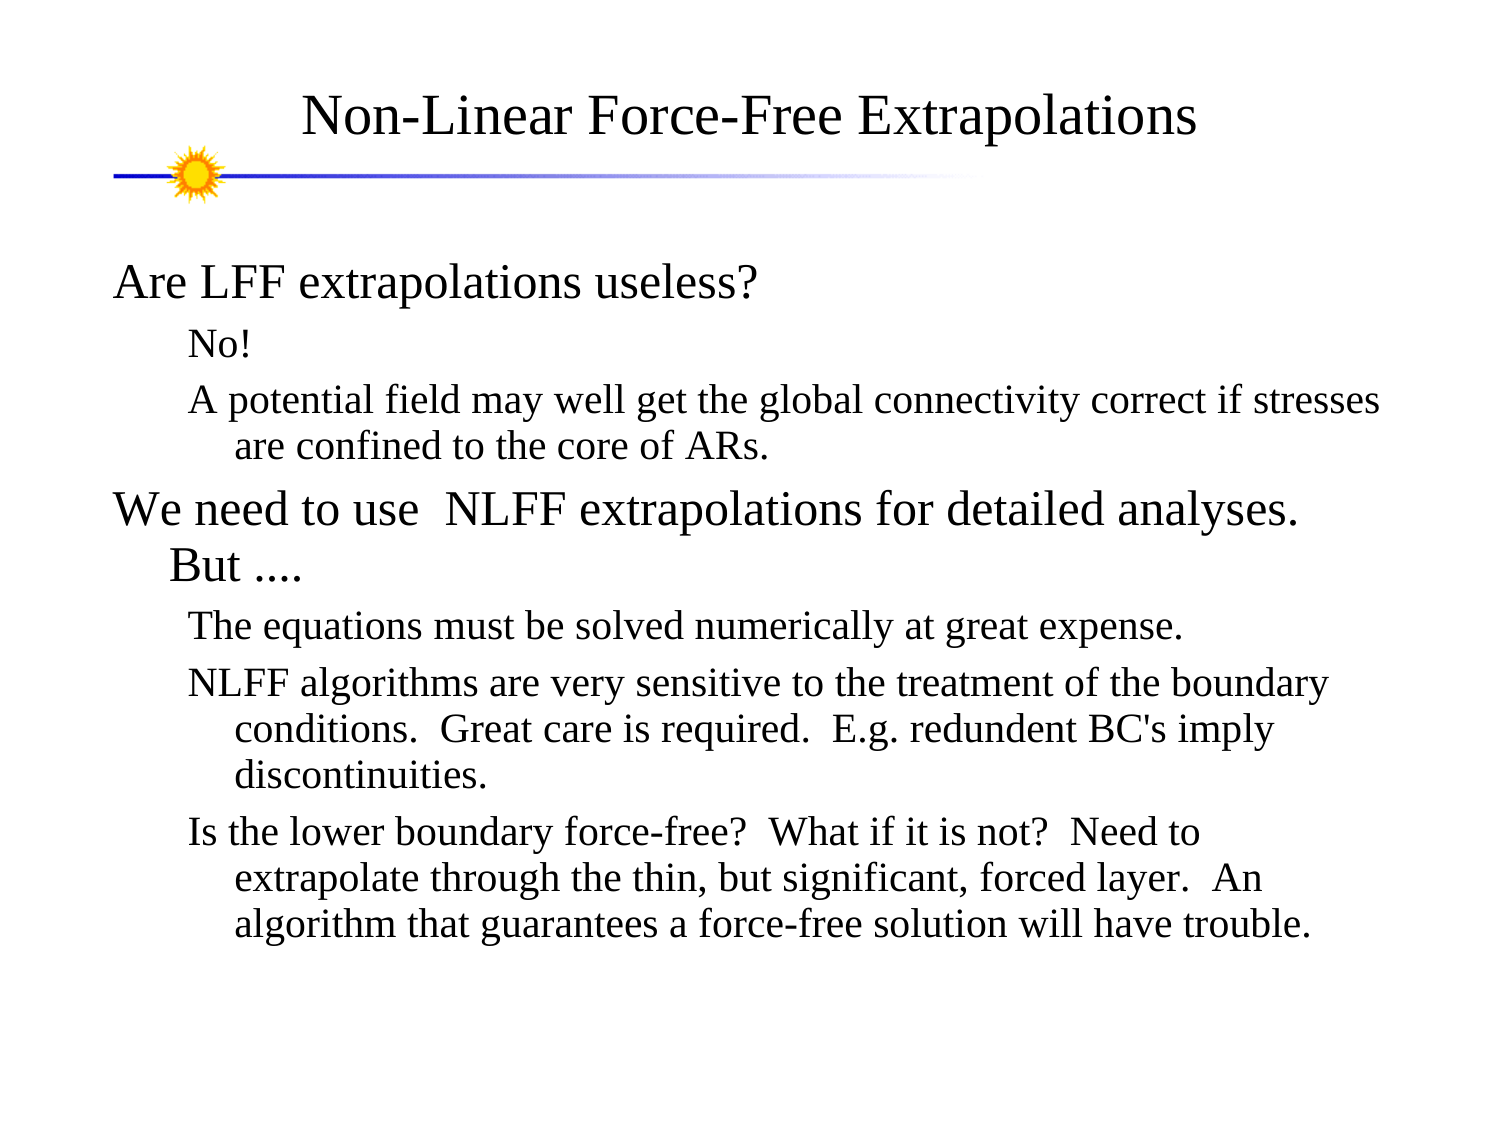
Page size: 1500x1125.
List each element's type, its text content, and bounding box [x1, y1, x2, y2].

title Non-Linear Force-Free Extrapolations [112, 58, 1388, 172]
picture [112, 172, 991, 209]
list Are LFF extrapolations useless? No! A potential field may well get the global connectivity correct if stresses are confined to the core of ARs. We need to use NLFF extrapolations for detailed analyses. But .... The equations must be solved numerically at great expense. NLFF algorithms are very sensitive to the treatment of the boundary conditions. Great care is required. E.g. redundent BC's imply discontinuities. Is the lower boundary force-free? What if it is not? Need to extrapolate through the thin, but significant, forced layer. An algorithm that guarantees a force-free solution will have trouble. [112, 254, 1388, 947]
